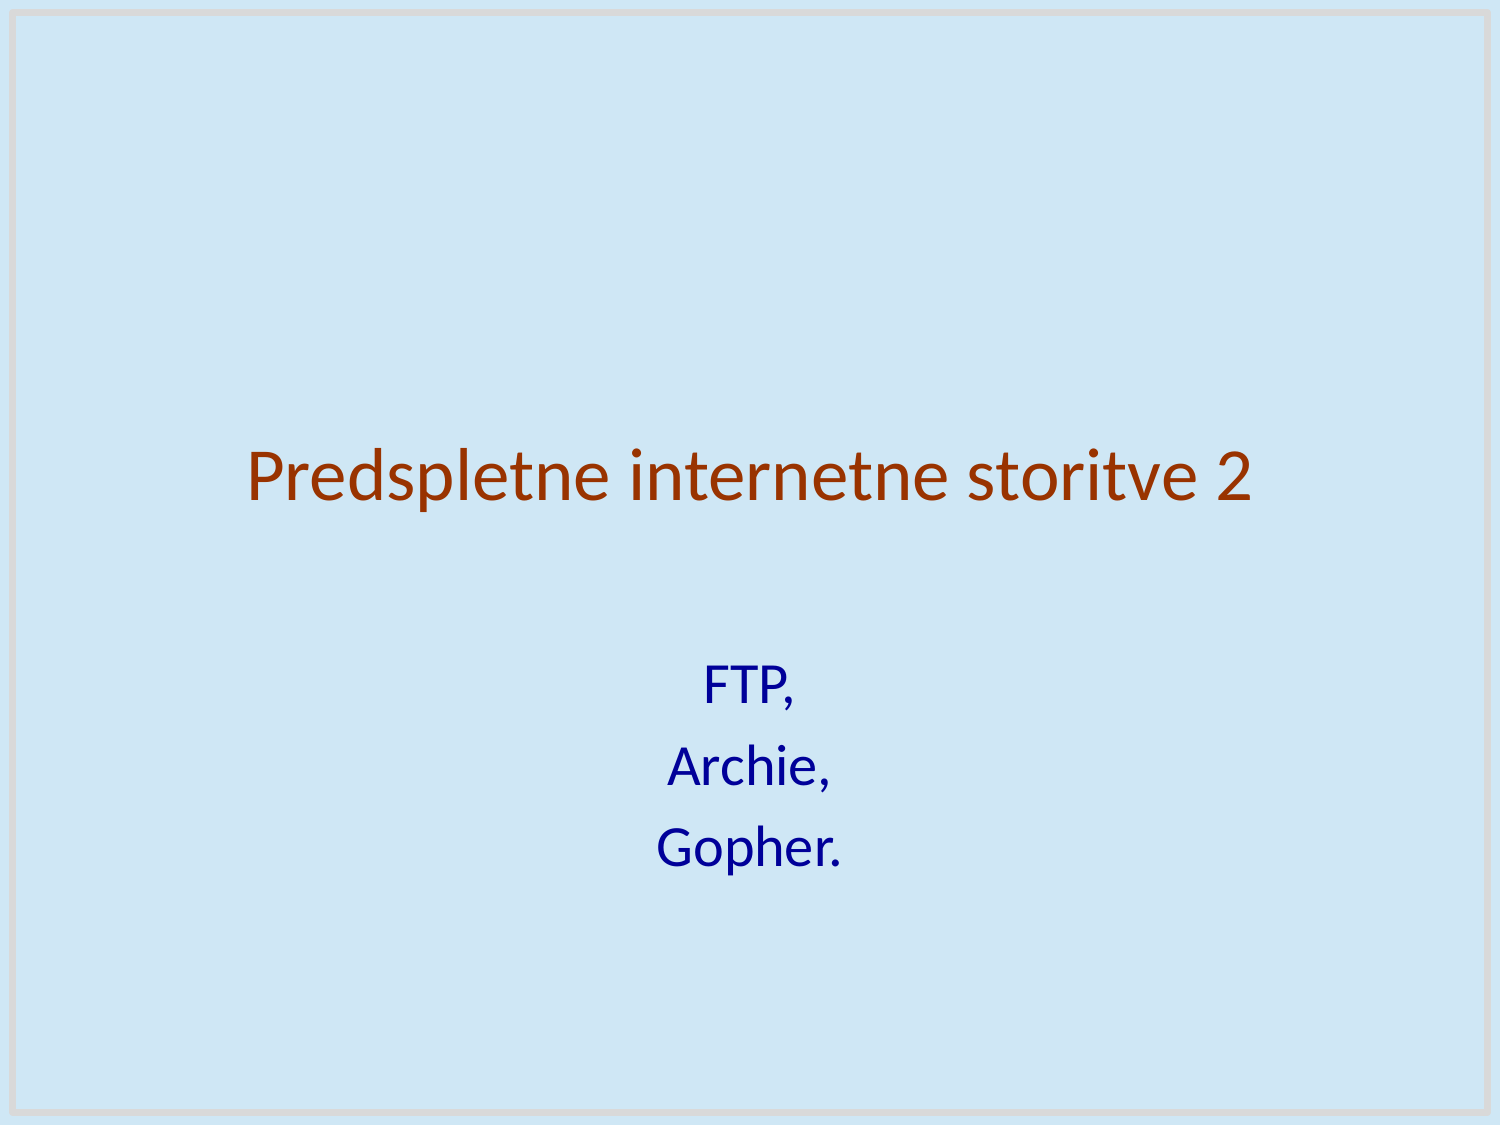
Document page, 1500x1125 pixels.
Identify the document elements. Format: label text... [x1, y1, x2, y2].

title Predspletne internetne storitve 2 [112, 349, 1388, 591]
subtitle FTP, Archie, Gopher. [225, 637, 1275, 925]
